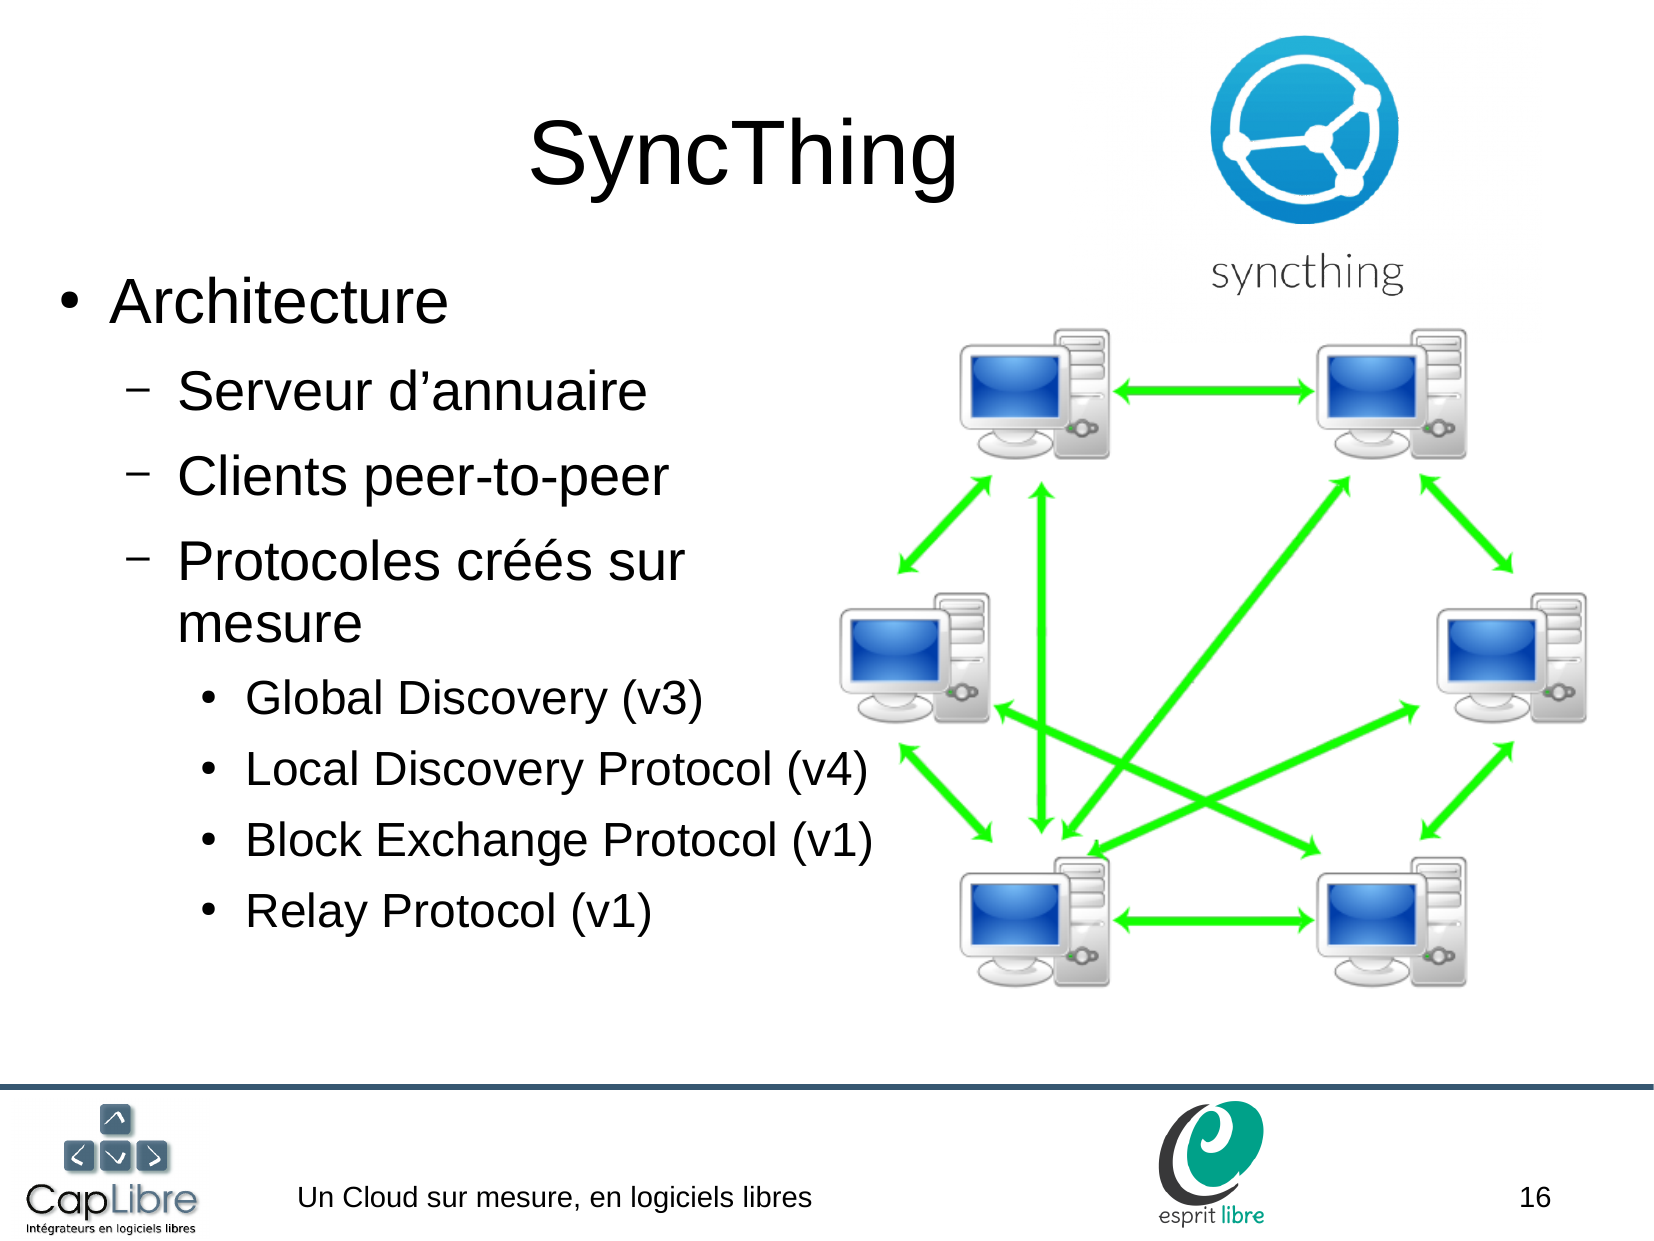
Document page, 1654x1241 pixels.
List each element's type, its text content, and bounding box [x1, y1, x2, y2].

picture [791, 0, 1654, 1045]
picture [11, 1098, 210, 1239]
list Architecture Serveur d’annuaire Clients peer-to-peer Protocoles créés sur mesure Global Discovery (v3) Local Discovery Protocol (v4) Block Exchange Protocol (v1) Relay Protocol (v1) [41, 265, 880, 1016]
title SyncThing [0, 49, 1068, 257]
picture [1145, 1098, 1276, 1229]
